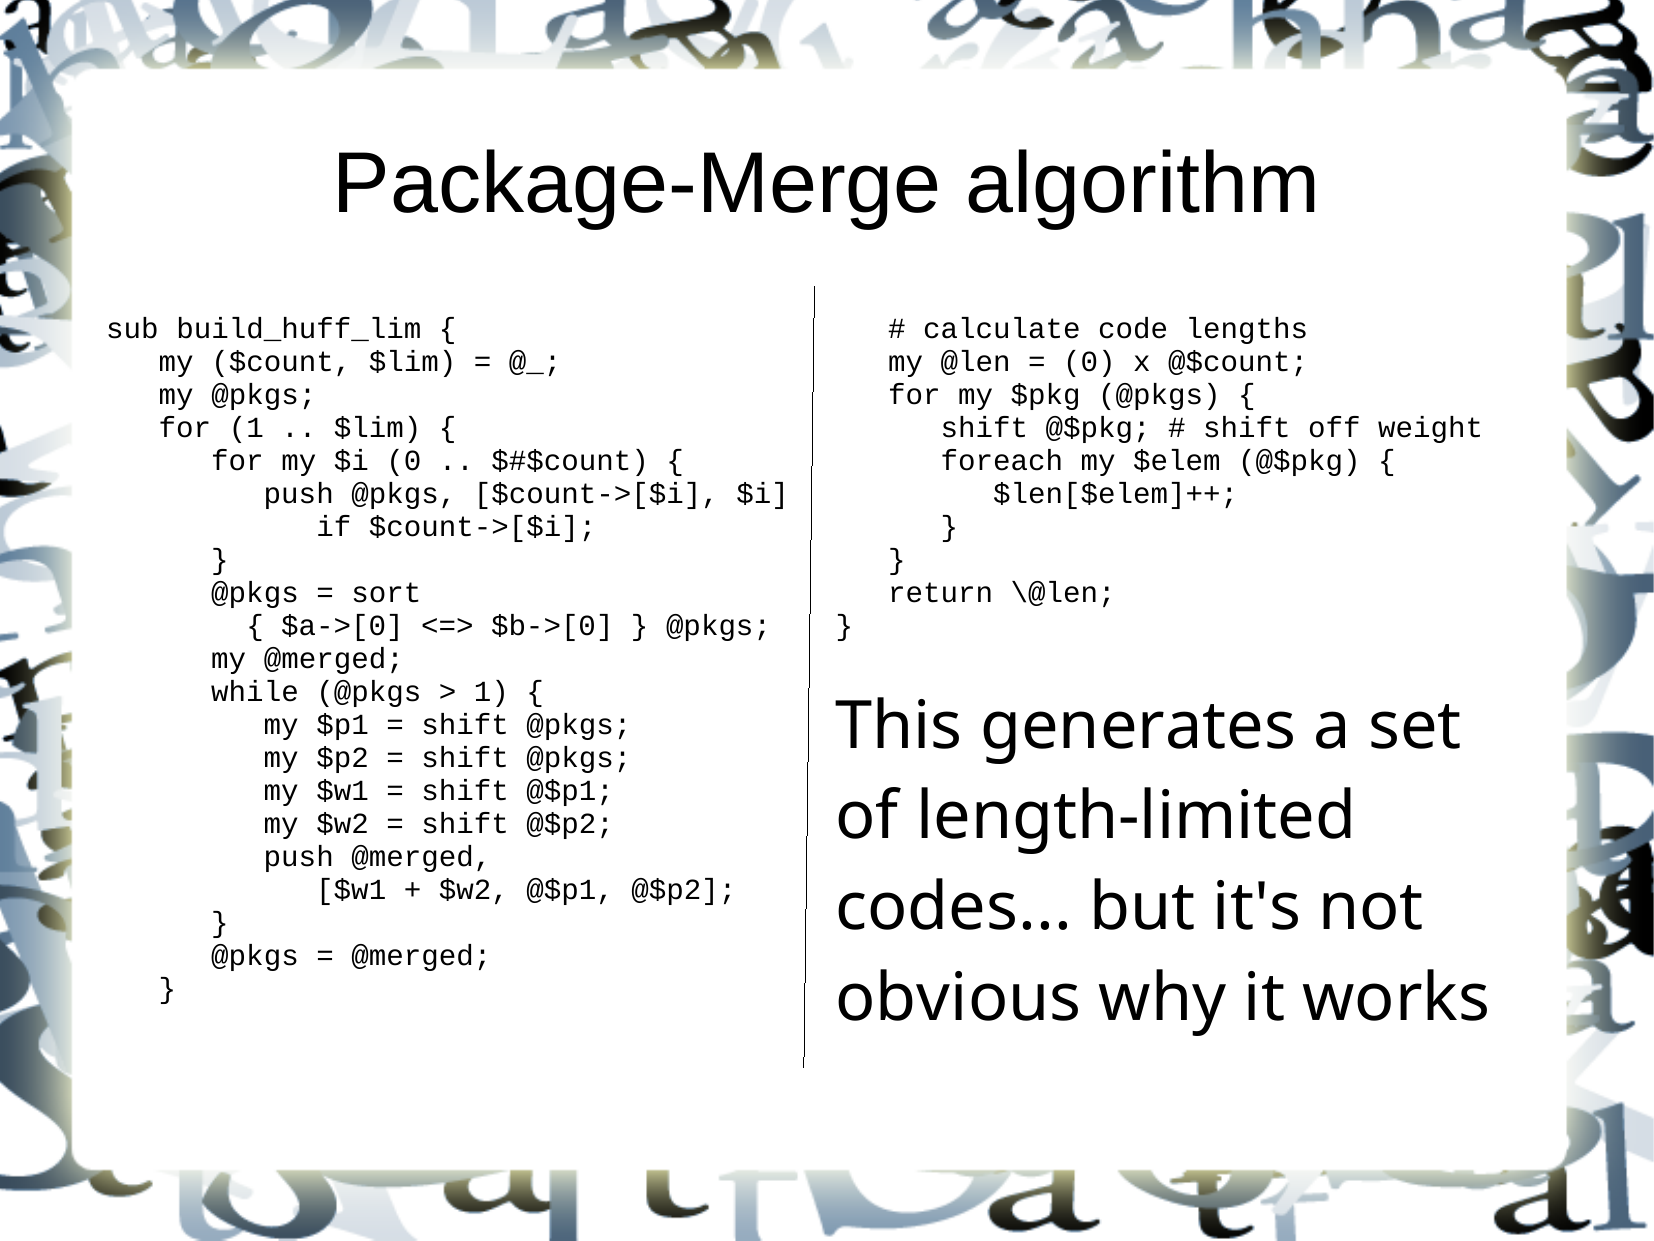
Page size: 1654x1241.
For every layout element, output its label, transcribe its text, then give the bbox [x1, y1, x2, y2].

title Package-Merge algorithm [82, 78, 1571, 287]
picture [0, 0, 1654, 1241]
list sub build_huff_lim { my ($count, $lim) = @_; my @pkgs; for (1 .. $lim) { for my $i (0 .. $#$count) { push @pkgs, [$count->[$i], $i] if $count->[$i]; } @pkgs = sort { $a->[0] <=> $b->[0] } @pkgs; my @merged; while (@pkgs > 1) { my $p1 = shift @pkgs; my $p2 = shift @pkgs; my $w1 = shift @$p1; my $w2 = shift @$p2; push @merged, [$w1 + $w2, @$p1, @$p2]; } @pkgs = @merged; } [106, 313, 801, 1041]
list # calculate code lengths my @len = (0) x @$count; for my $pkg (@pkgs) { shift @$pkg; # shift off weight foreach my $elem (@$pkg) { $len[$elem]++; } } return \@len; } This generates a set of length-limited codes... but it's not obvious why it works [835, 313, 1531, 1028]
